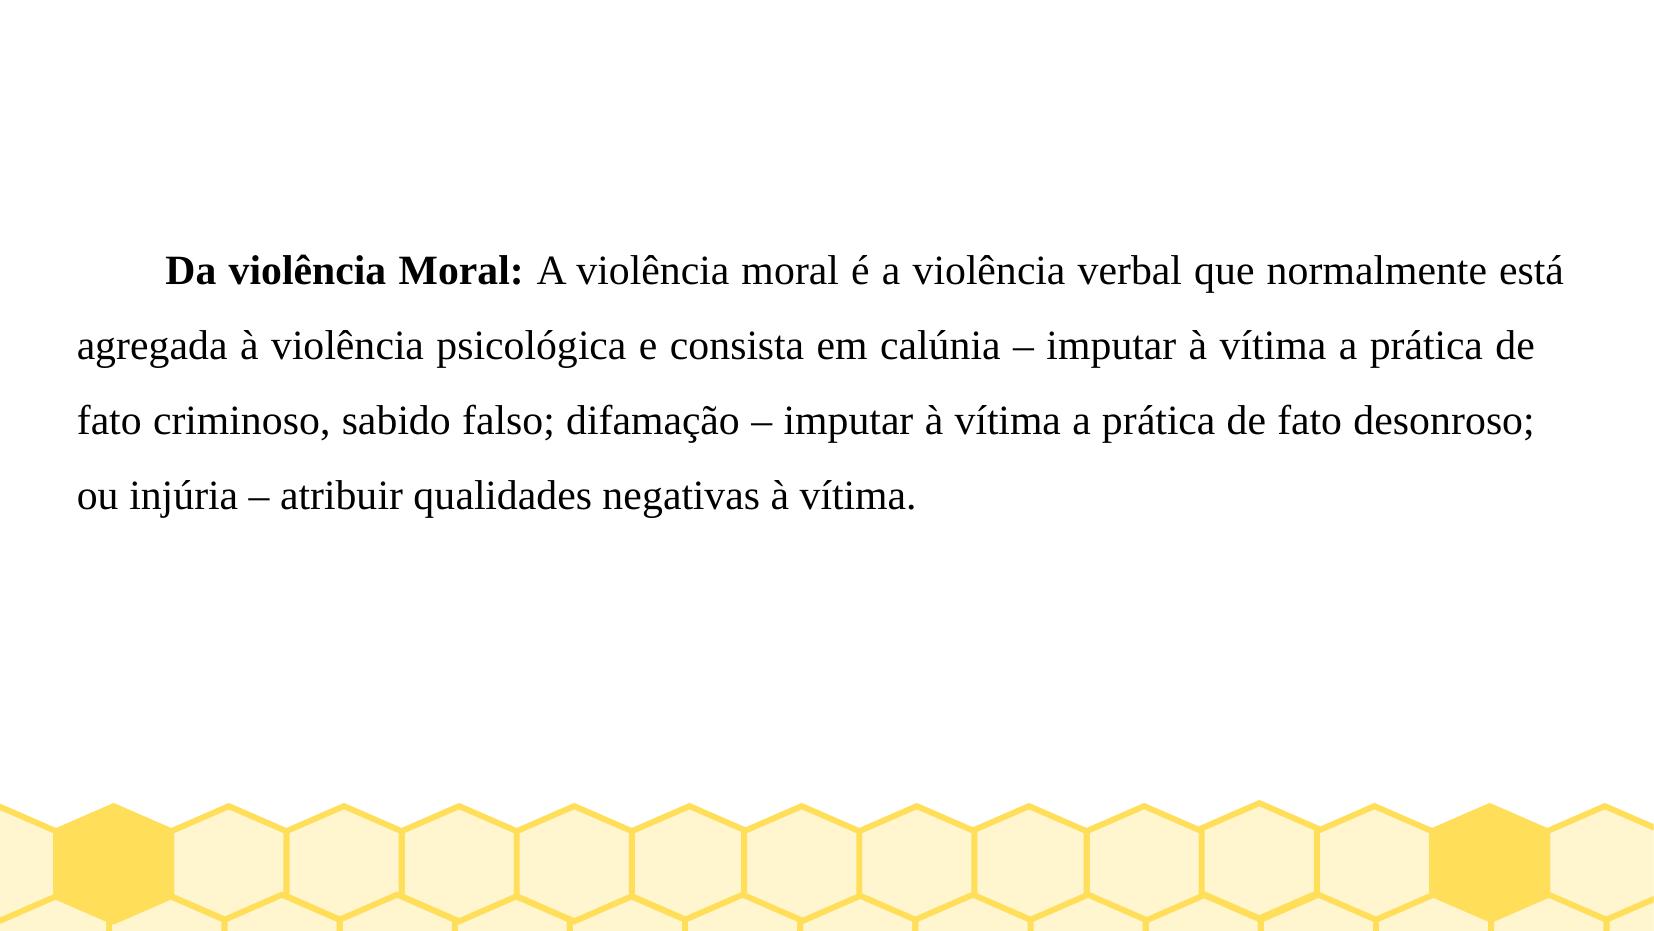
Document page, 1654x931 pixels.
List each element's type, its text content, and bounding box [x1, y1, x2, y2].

list Da violência Moral: A violência moral é a violência verbal que normalmente está agregada à violência psicológica e consista em calúnia – imputar à vítima a prática de fato criminoso, sabido falso; difamação – imputar à vítima a prática de fato desonroso; ou injúria – atribuir qualidades negativas à vítima. [76, 217, 1565, 758]
